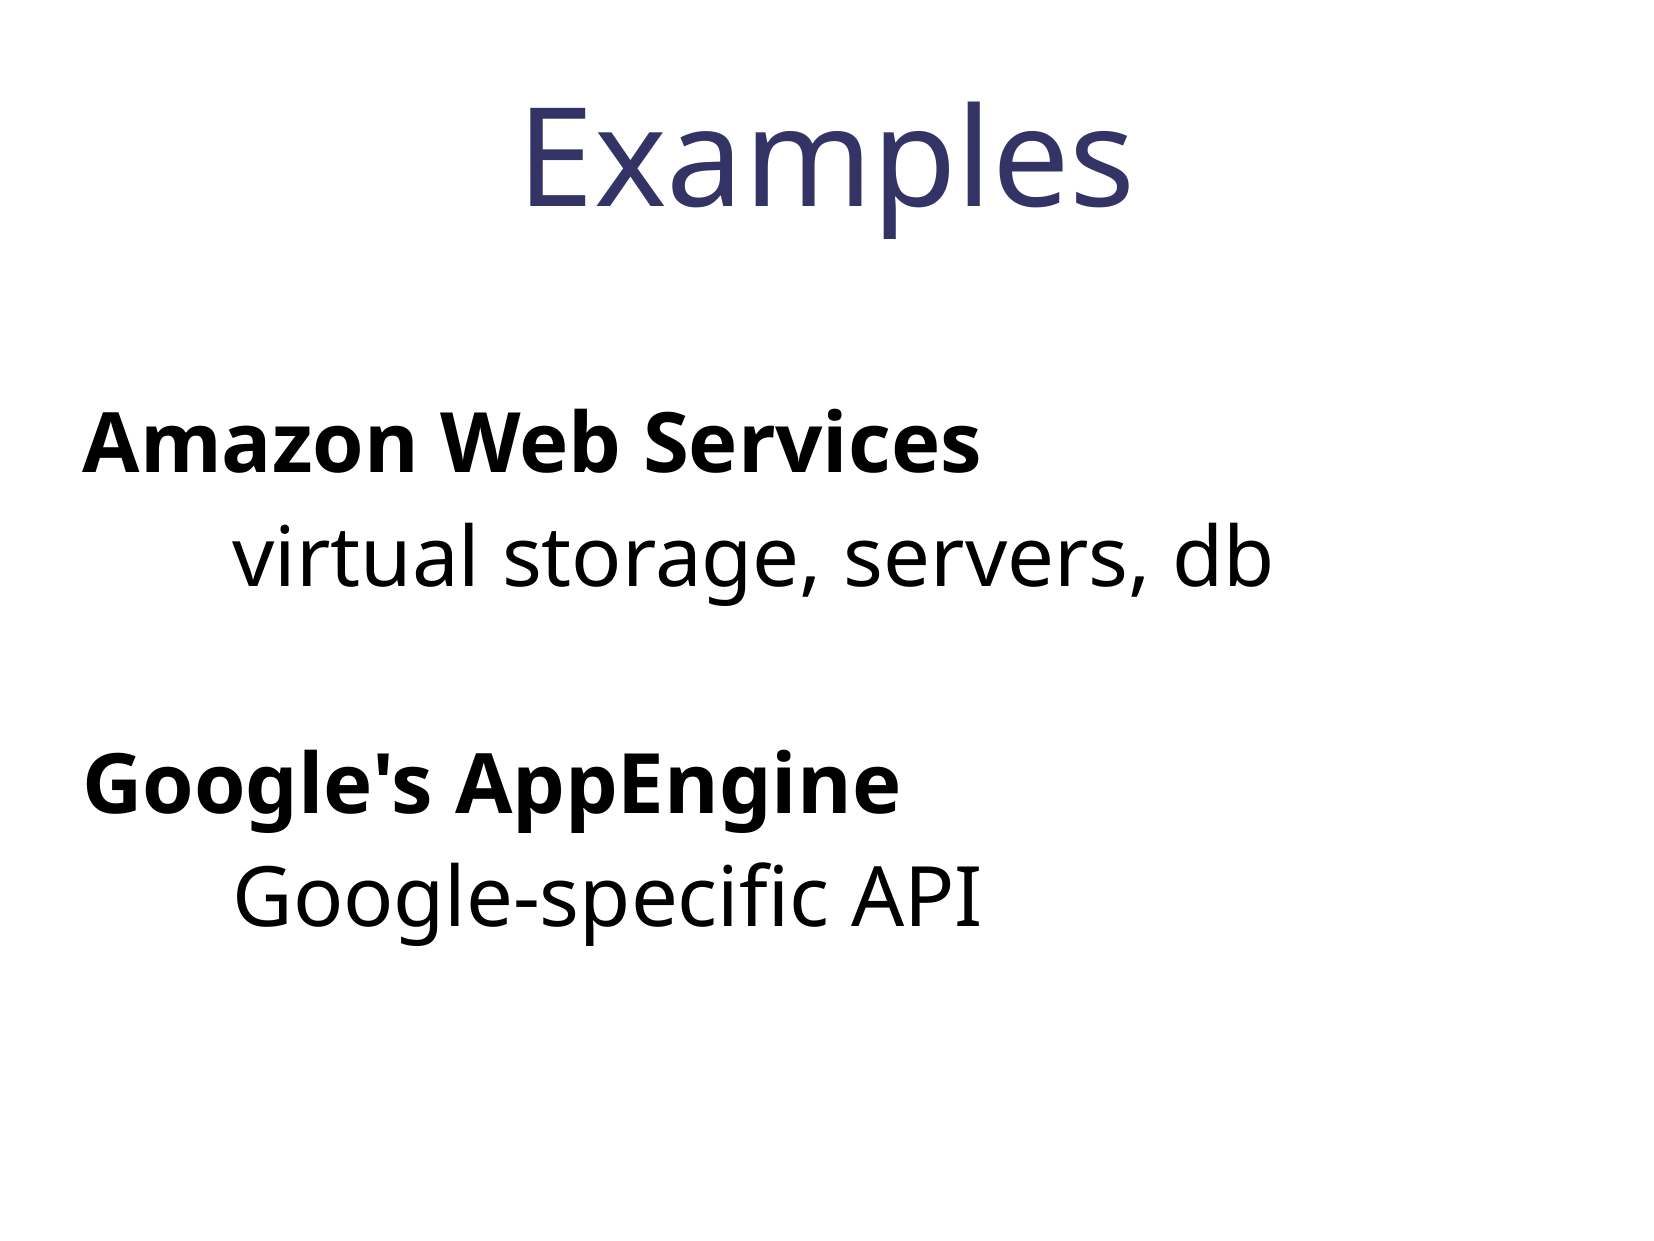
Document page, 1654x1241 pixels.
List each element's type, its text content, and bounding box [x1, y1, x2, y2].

title Examples [82, 56, 1571, 250]
subtitle Amazon Web Services virtual storage, servers, db Google's AppEngine Google-specific API [82, 383, 1571, 1094]
